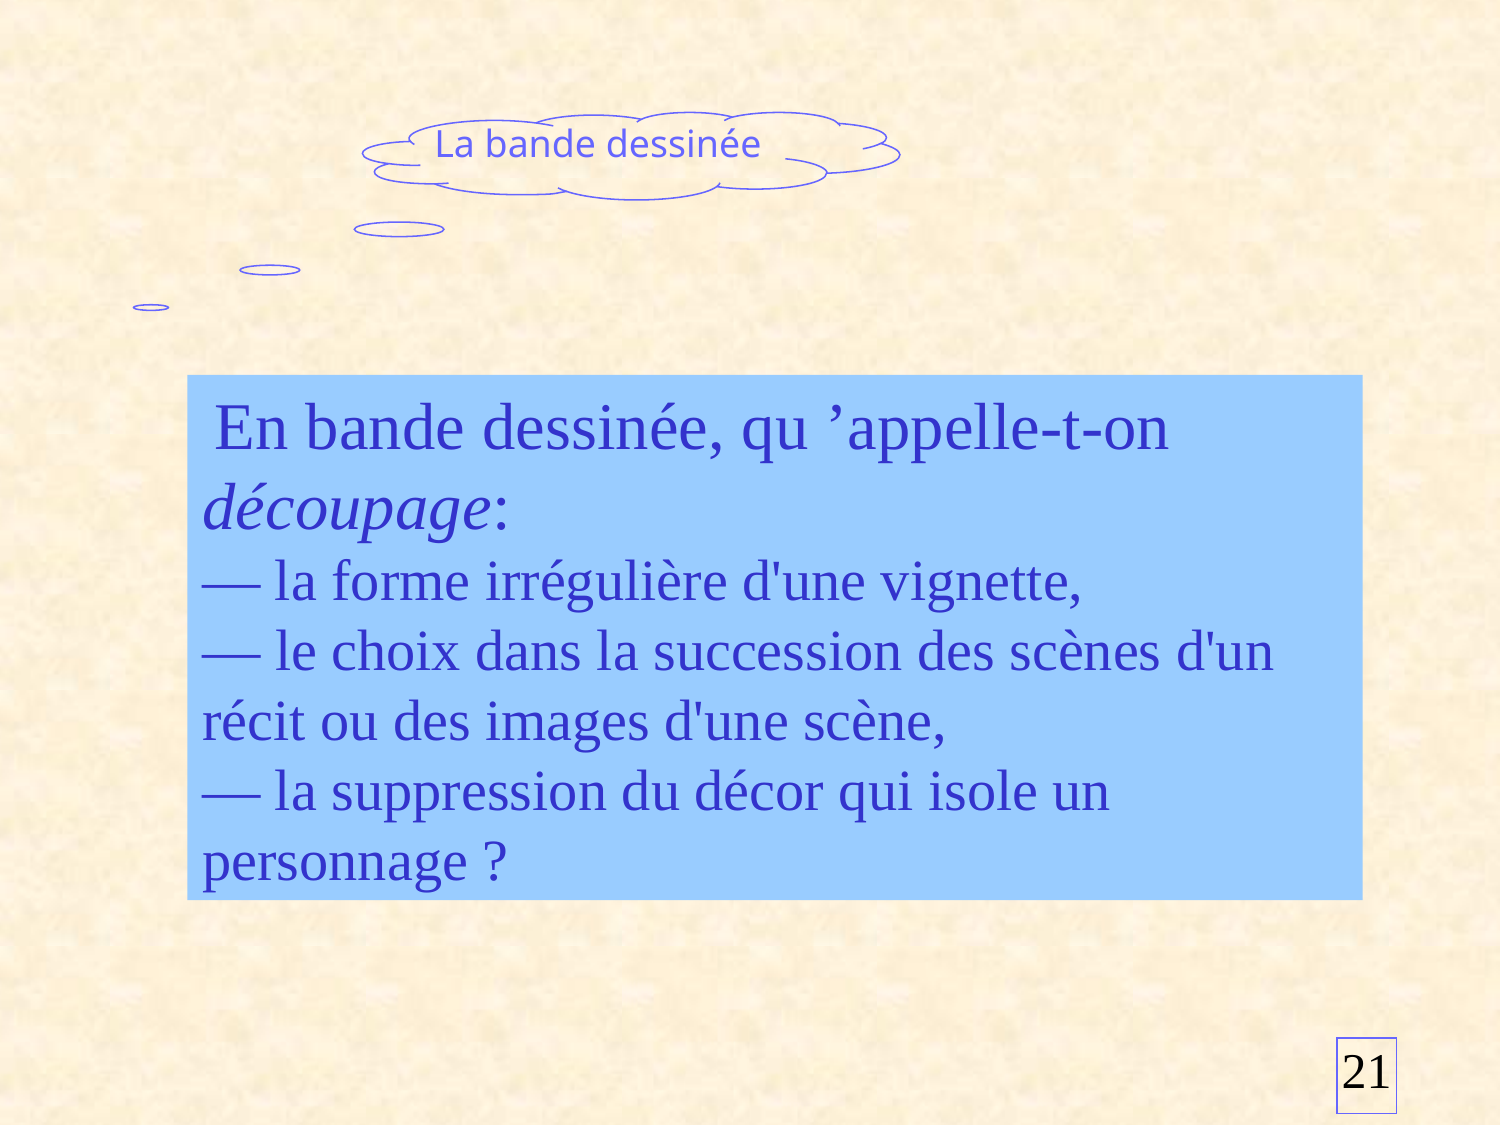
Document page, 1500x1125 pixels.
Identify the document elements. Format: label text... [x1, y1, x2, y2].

text_box En bande dessinée, qu ’appelle-t-on découpage: — la forme irrégulière d'une vignette, — le choix dans la succession des scènes d'un récit ou des images d'une scène, — la suppression du décor qui isole un personnage ? [187, 374, 1363, 901]
picture [0, 0, 1500, 1125]
